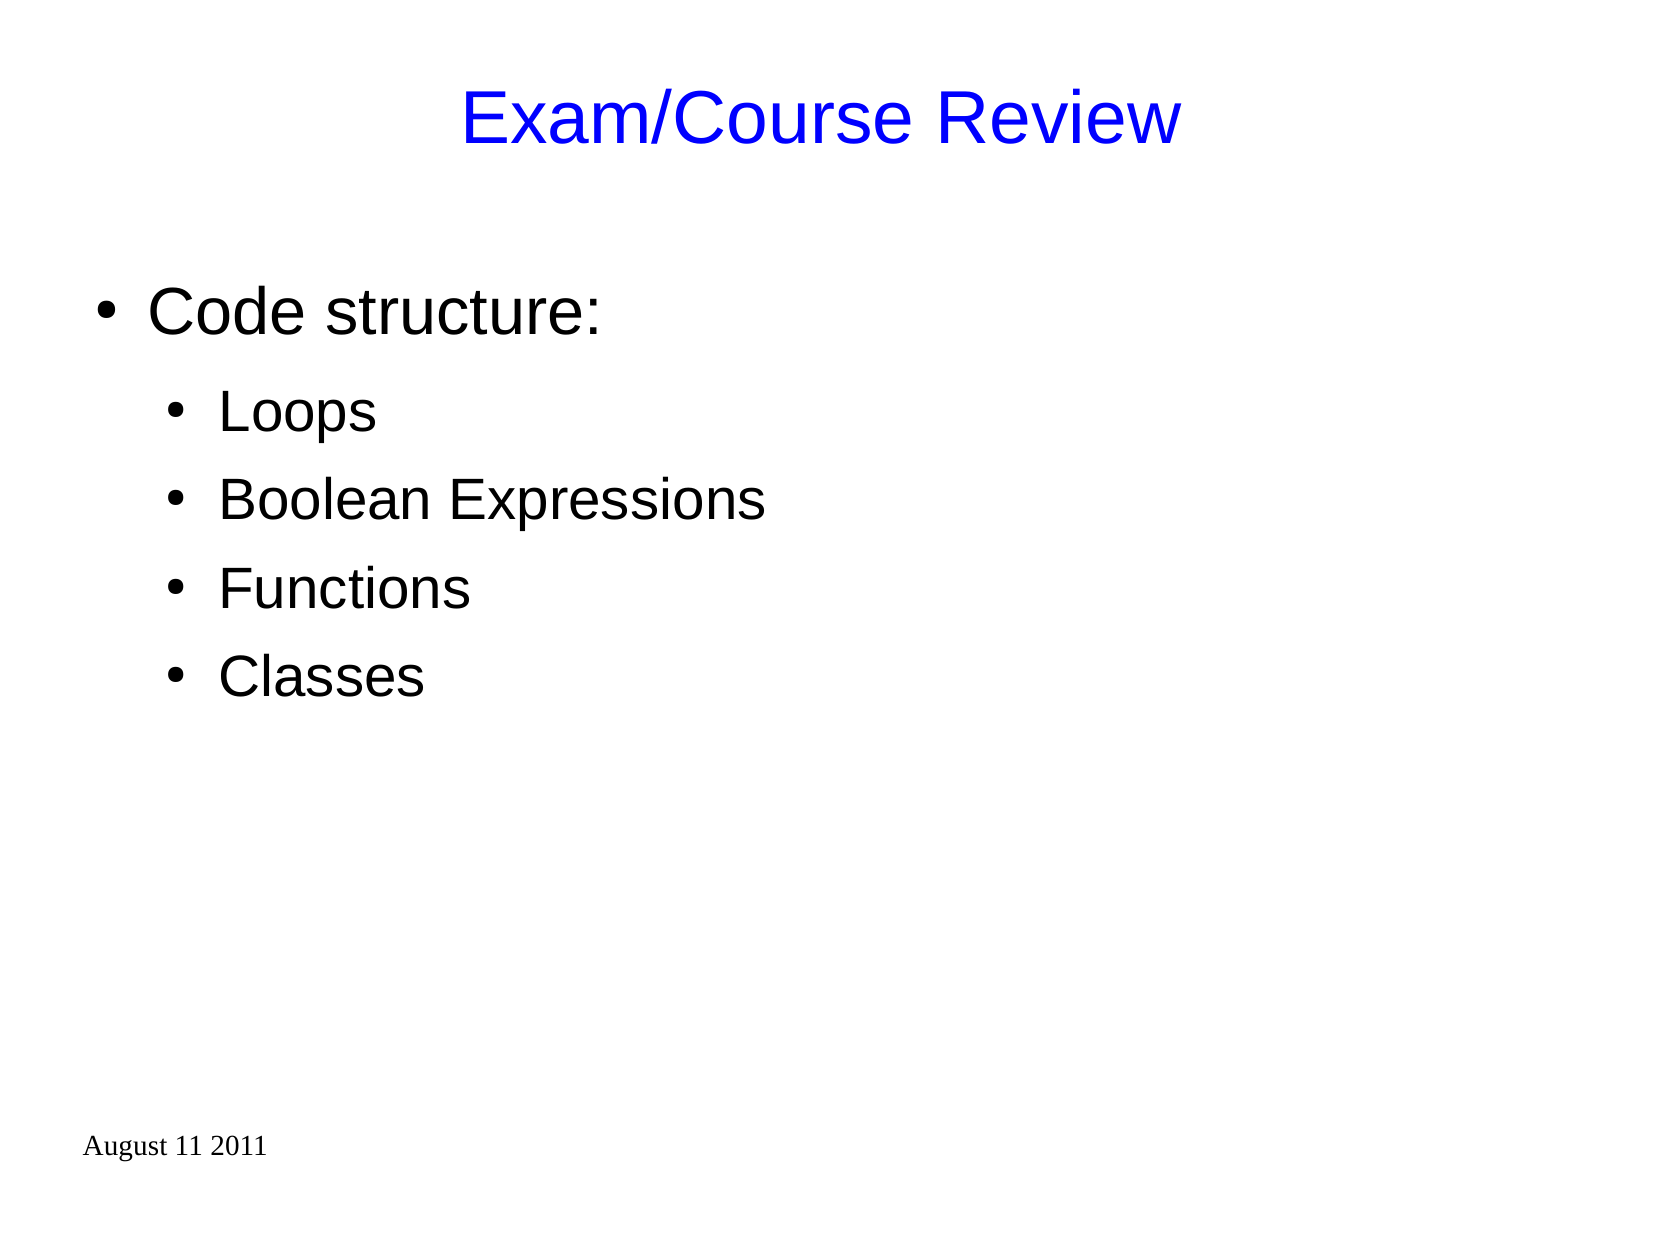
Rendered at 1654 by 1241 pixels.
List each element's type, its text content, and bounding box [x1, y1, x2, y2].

list Code structure: Loops Boolean Expressions Functions Classes [76, 274, 1565, 1093]
title Exam/Course Review [76, 58, 1565, 178]
